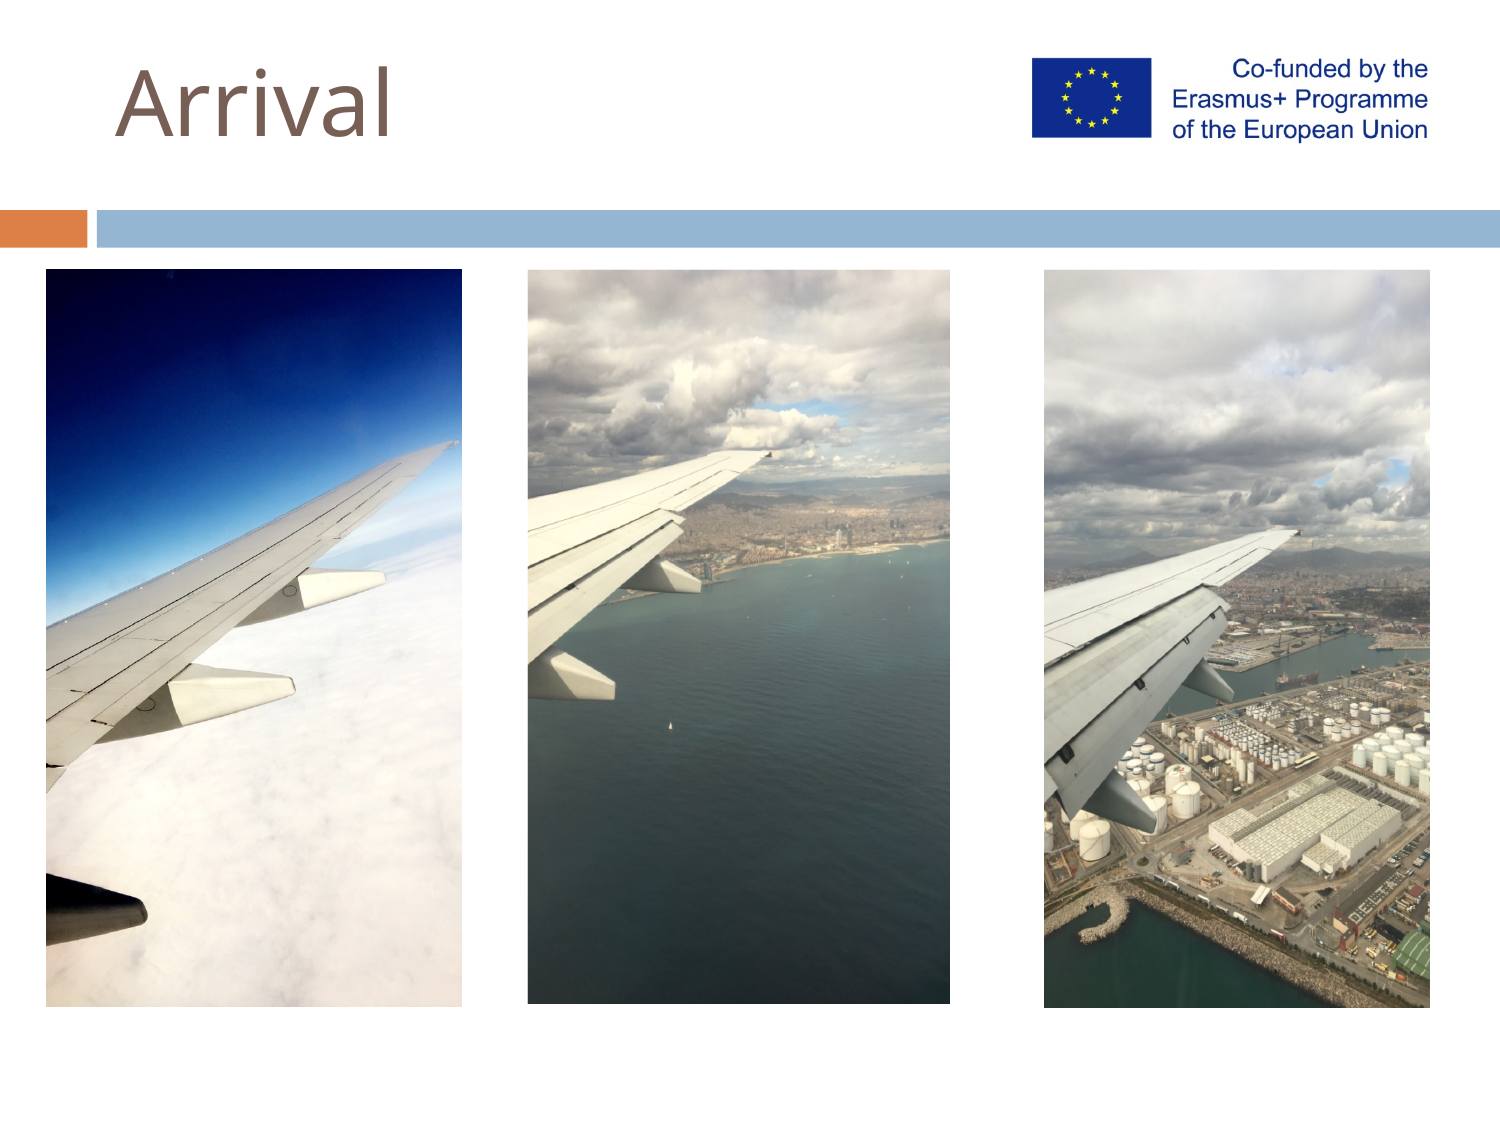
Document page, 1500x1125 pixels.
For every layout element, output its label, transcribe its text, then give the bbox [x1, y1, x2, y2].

picture [46, 269, 462, 1007]
picture [1007, 35, 1448, 161]
picture [527, 269, 950, 1004]
title Arrival [100, 37, 1438, 200]
picture [1043, 269, 1430, 1008]
